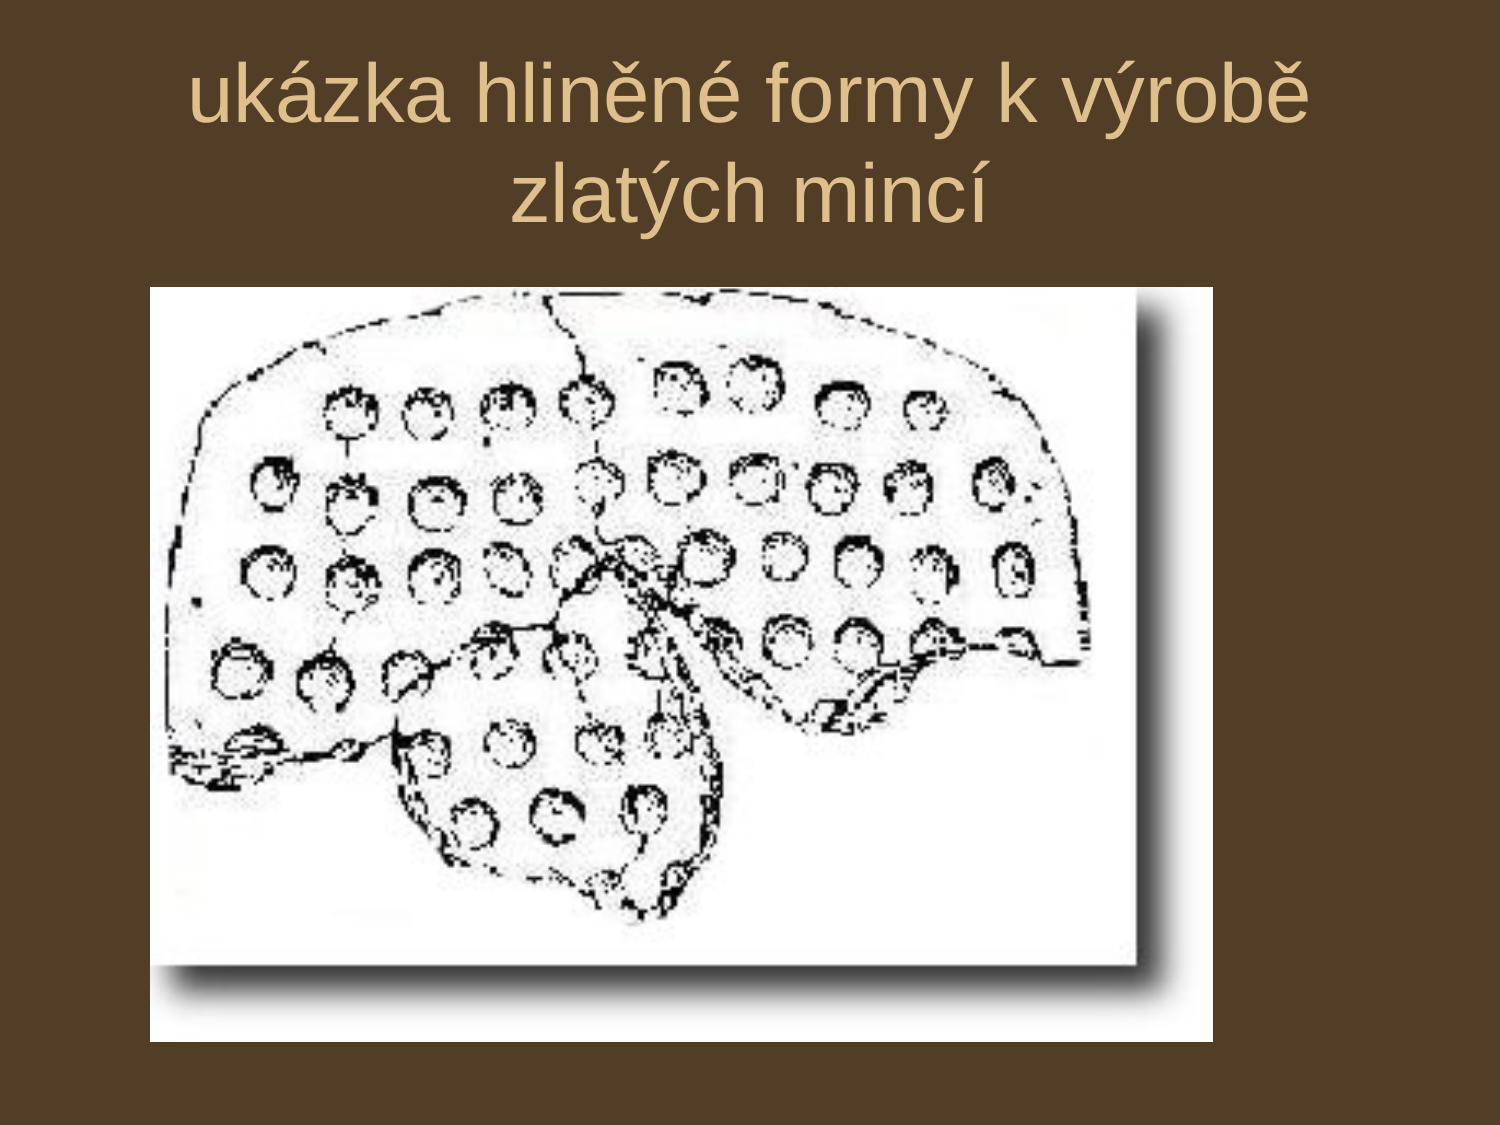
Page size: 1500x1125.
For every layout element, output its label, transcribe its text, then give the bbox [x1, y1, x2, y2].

title ukázka hliněné formy k výrobě zlatých mincí [75, 45, 1426, 233]
picture [150, 287, 1213, 1042]
